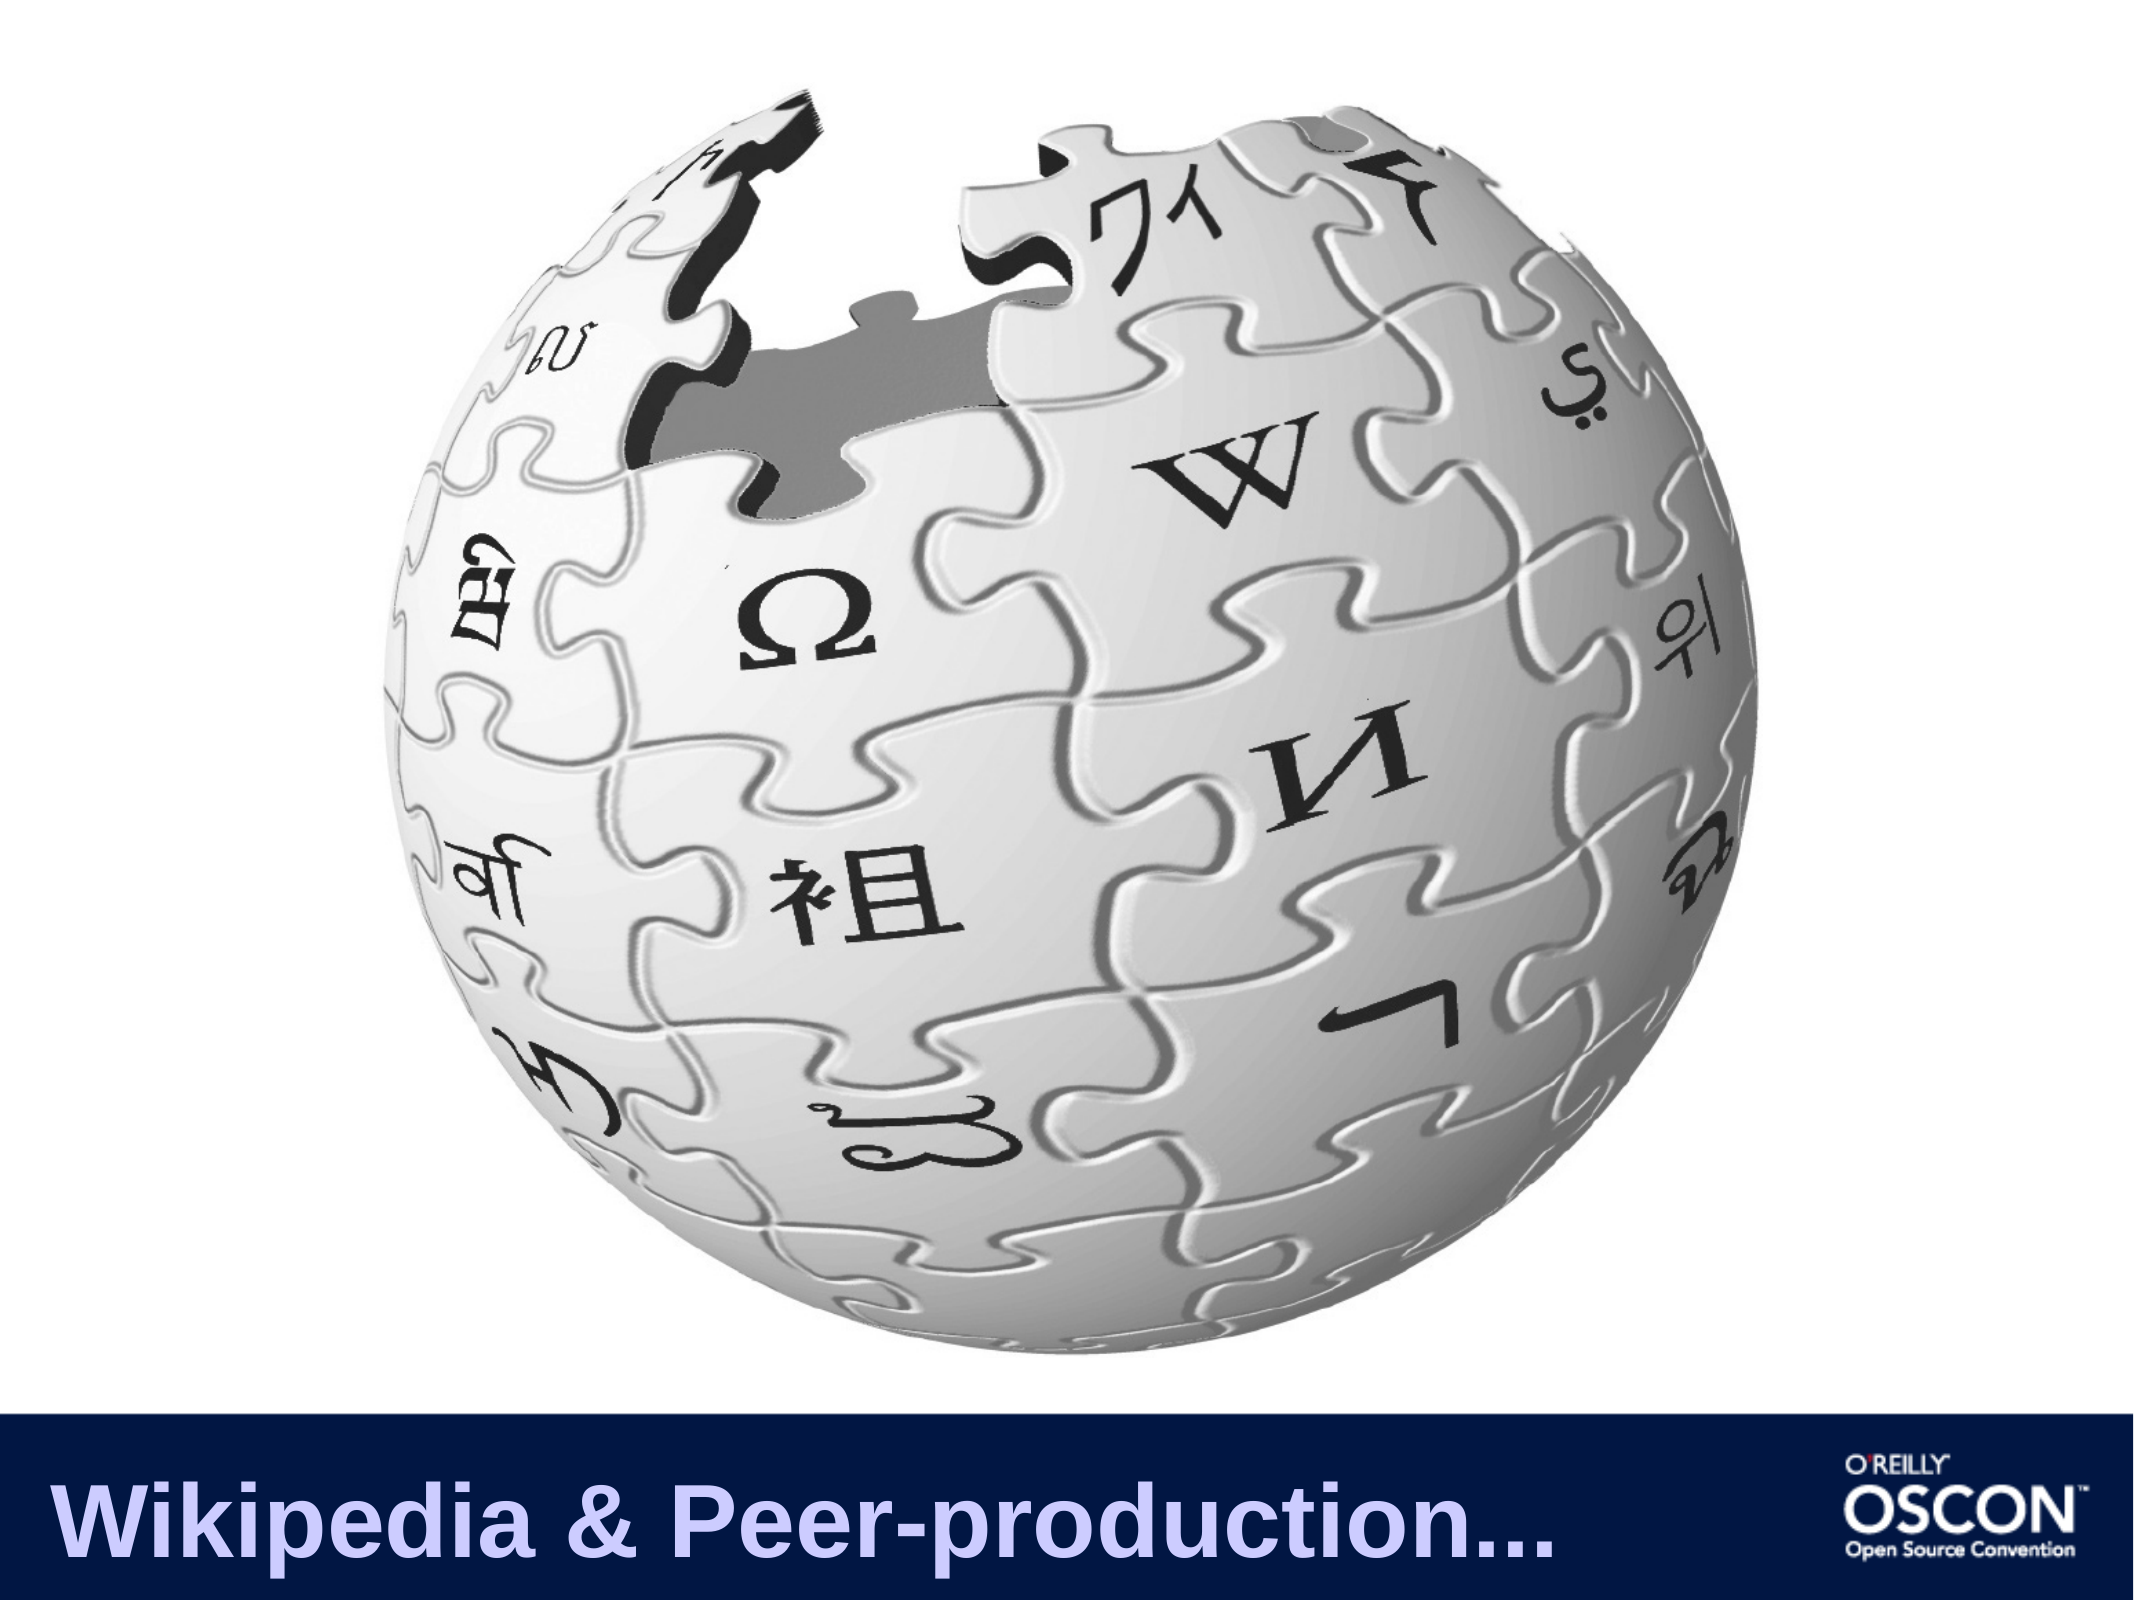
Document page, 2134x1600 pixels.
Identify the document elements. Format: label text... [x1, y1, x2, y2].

picture [0, 0, 2134, 1600]
title Wikipedia & Peer-production... [41, 1432, 2094, 1600]
